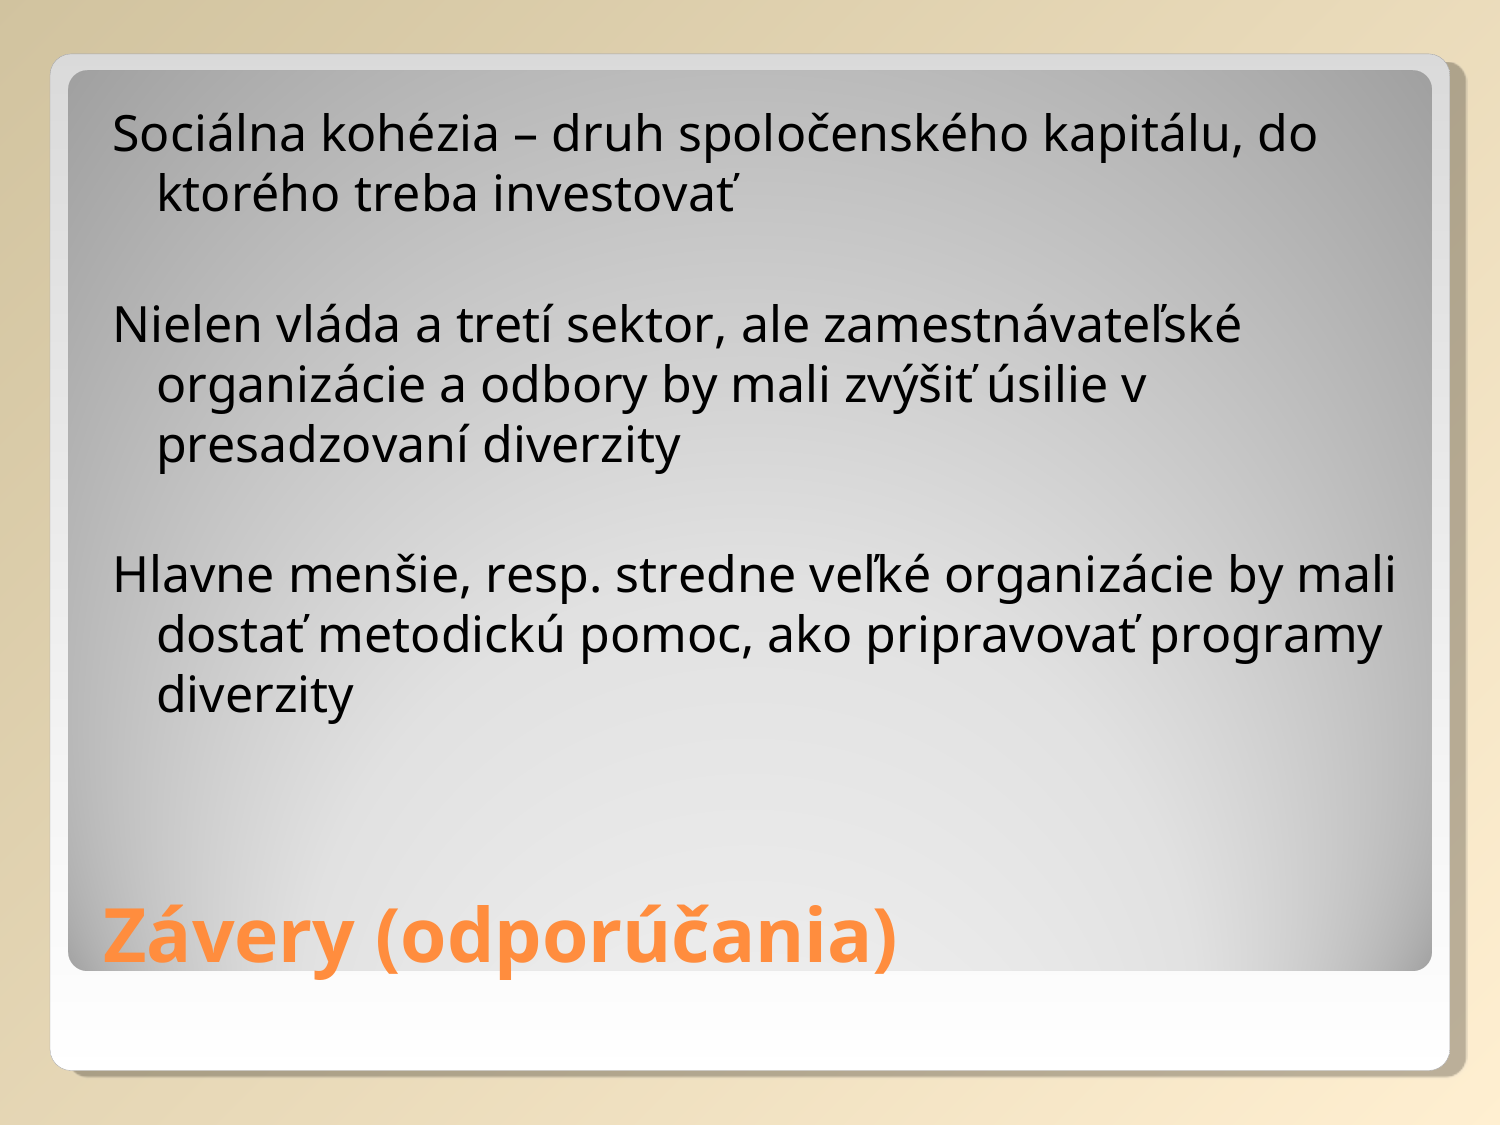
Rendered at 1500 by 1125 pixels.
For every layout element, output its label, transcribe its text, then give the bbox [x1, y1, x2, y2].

title Závery (odporúčania) [88, 879, 1431, 1075]
list Sociálna kohézia – druh spoločenského kapitálu, do ktorého treba investovať Nielen vláda a tretí sektor, ale zamestnávateľské organizácie a odbory by mali zvýšiť úsilie v presadzovaní diverzity Hlavne menšie, resp. stredne veľké organizácie by mali dostať metodickú pomoc, ako pripravovať programy diverzity [82, 86, 1426, 774]
picture [67, 69, 1433, 972]
